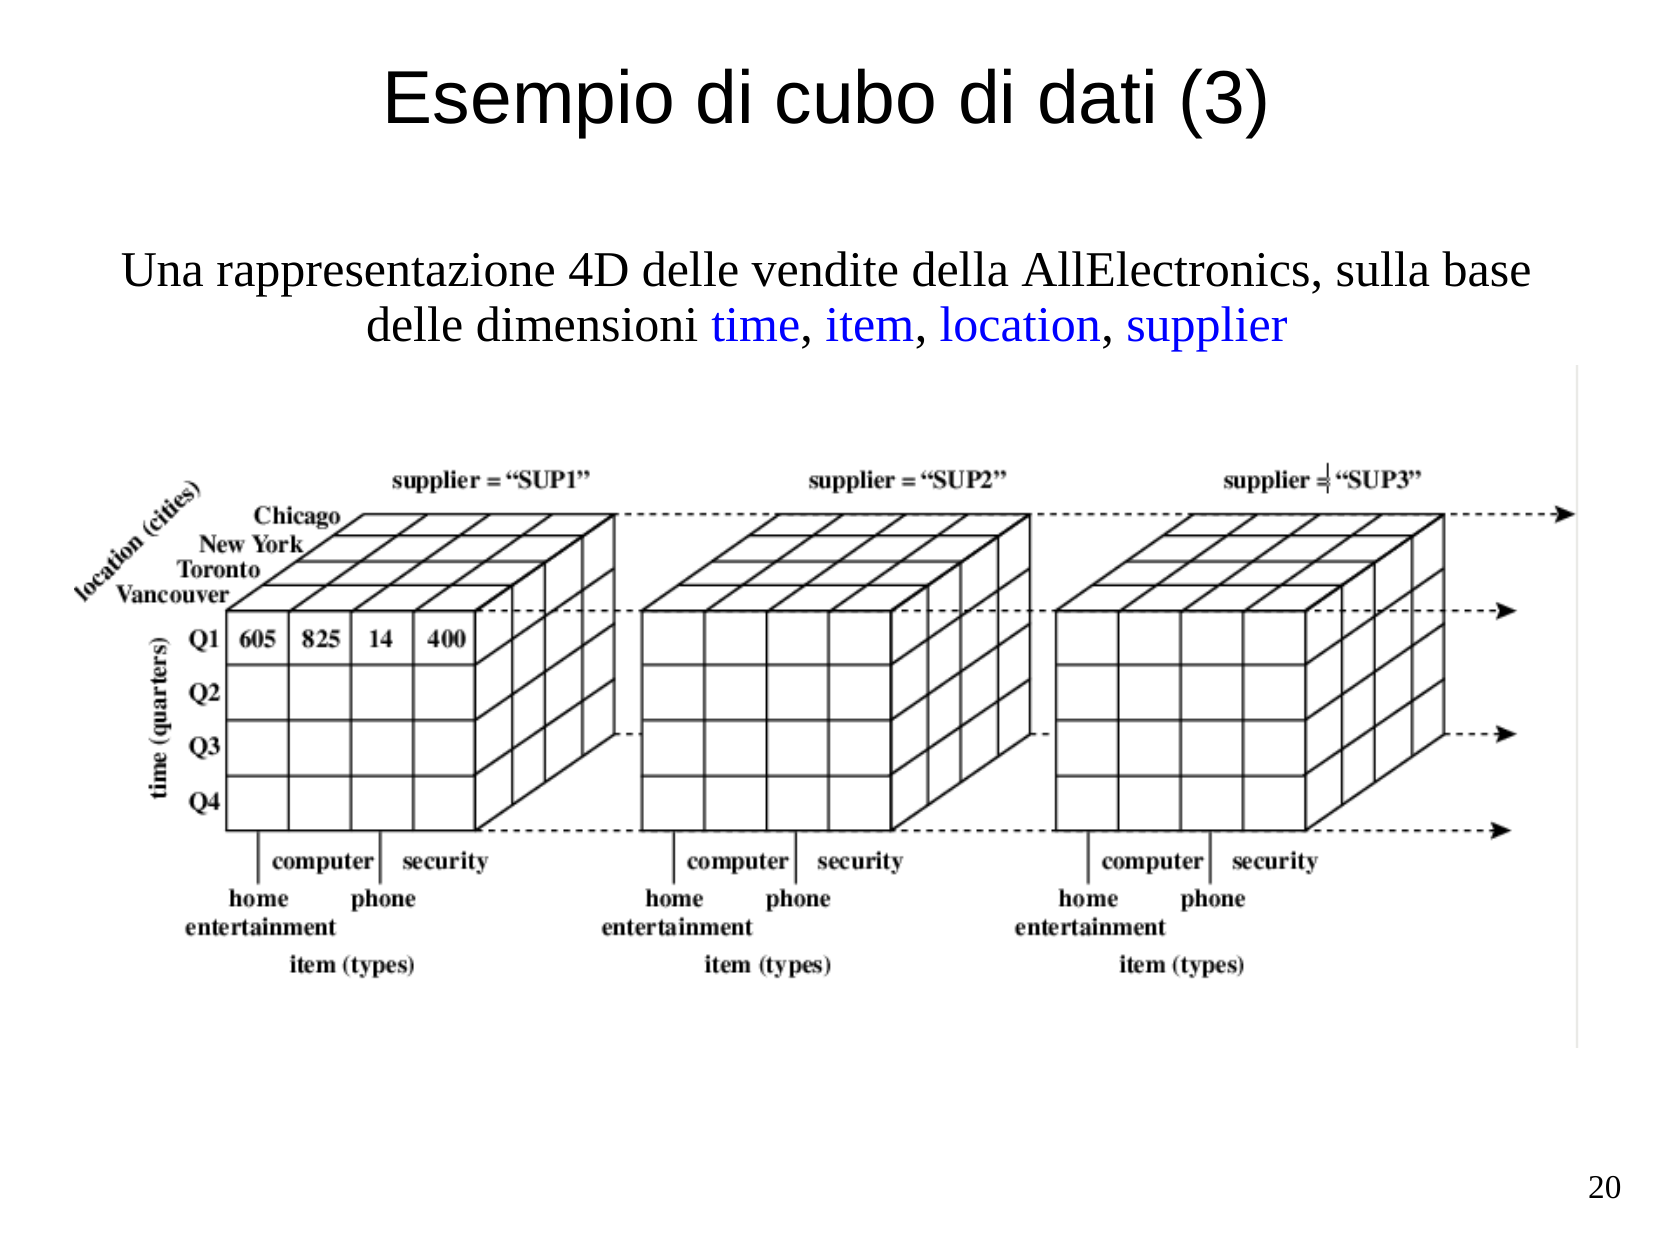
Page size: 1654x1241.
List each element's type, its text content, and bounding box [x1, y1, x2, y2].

picture [74, 365, 1580, 1048]
title Esempio di cubo di dati (3) [37, 30, 1617, 166]
text_box Una rappresentazione 4D delle vendite della AllElectronics, sulla base delle dimensioni time, item, location, supplier [99, 241, 1555, 381]
